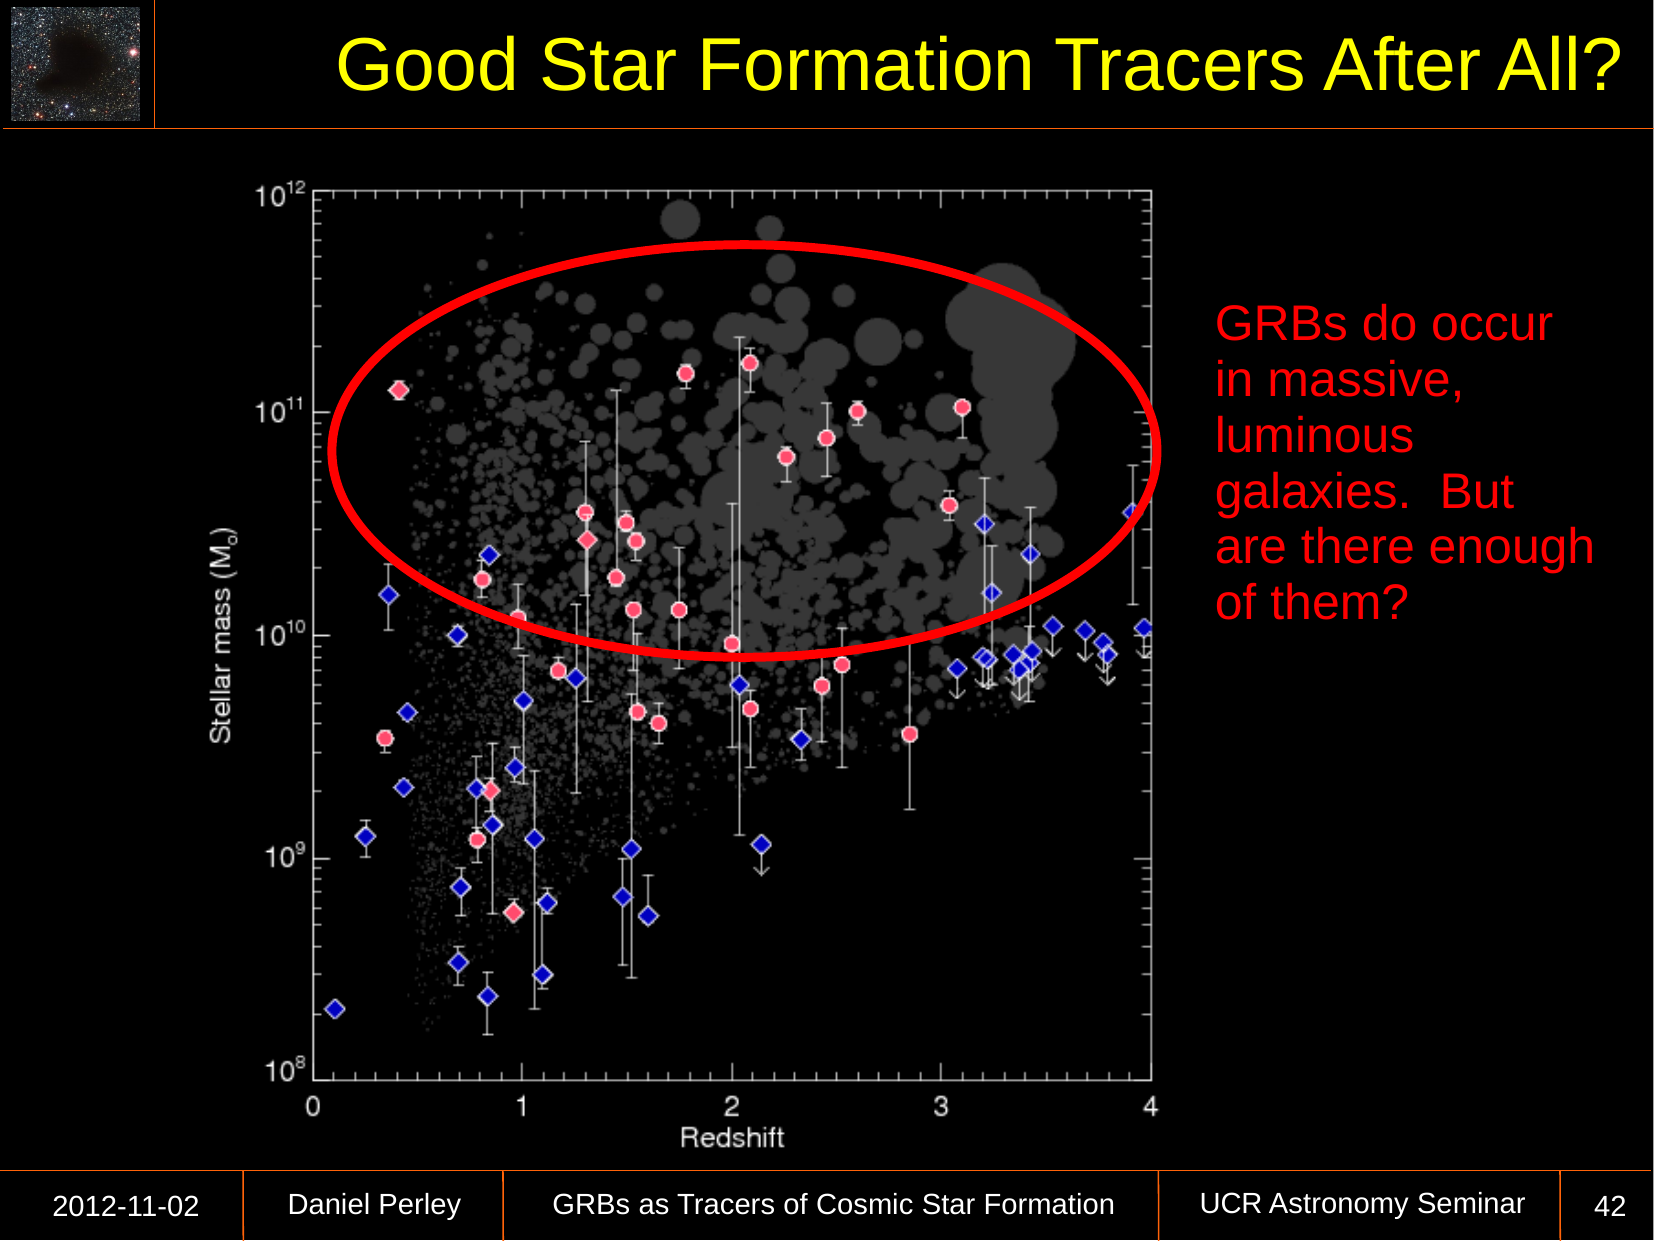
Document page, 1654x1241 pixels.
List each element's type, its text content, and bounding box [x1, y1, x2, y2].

text_box GRBs do occur in massive, luminous galaxies. But are there enough of them? [1200, 288, 1613, 638]
picture [11, 7, 140, 121]
title Good Star Formation Tracers After All? [187, 21, 1624, 108]
picture [181, 150, 1180, 1164]
